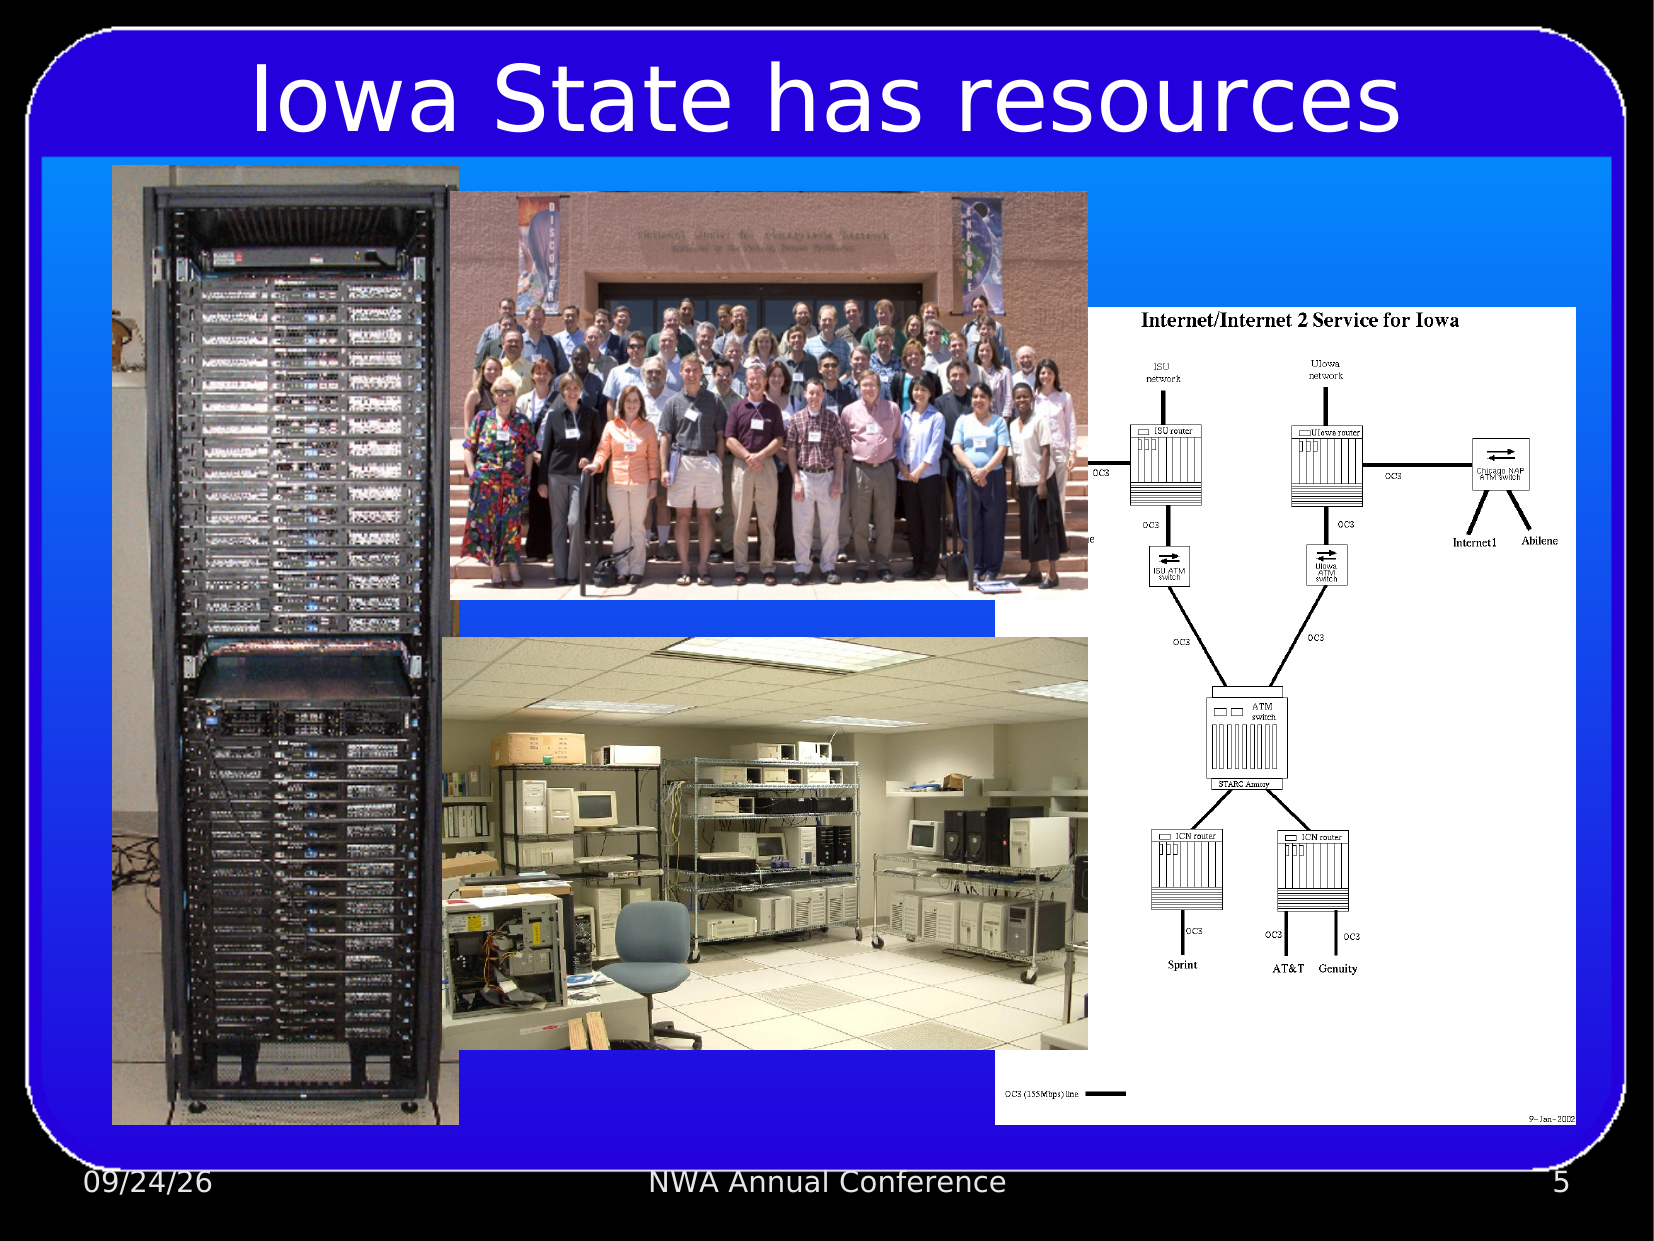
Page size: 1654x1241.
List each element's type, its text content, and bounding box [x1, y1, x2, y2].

picture [0, 0, 1654, 1241]
title Iowa State has resources [82, 46, 1571, 154]
